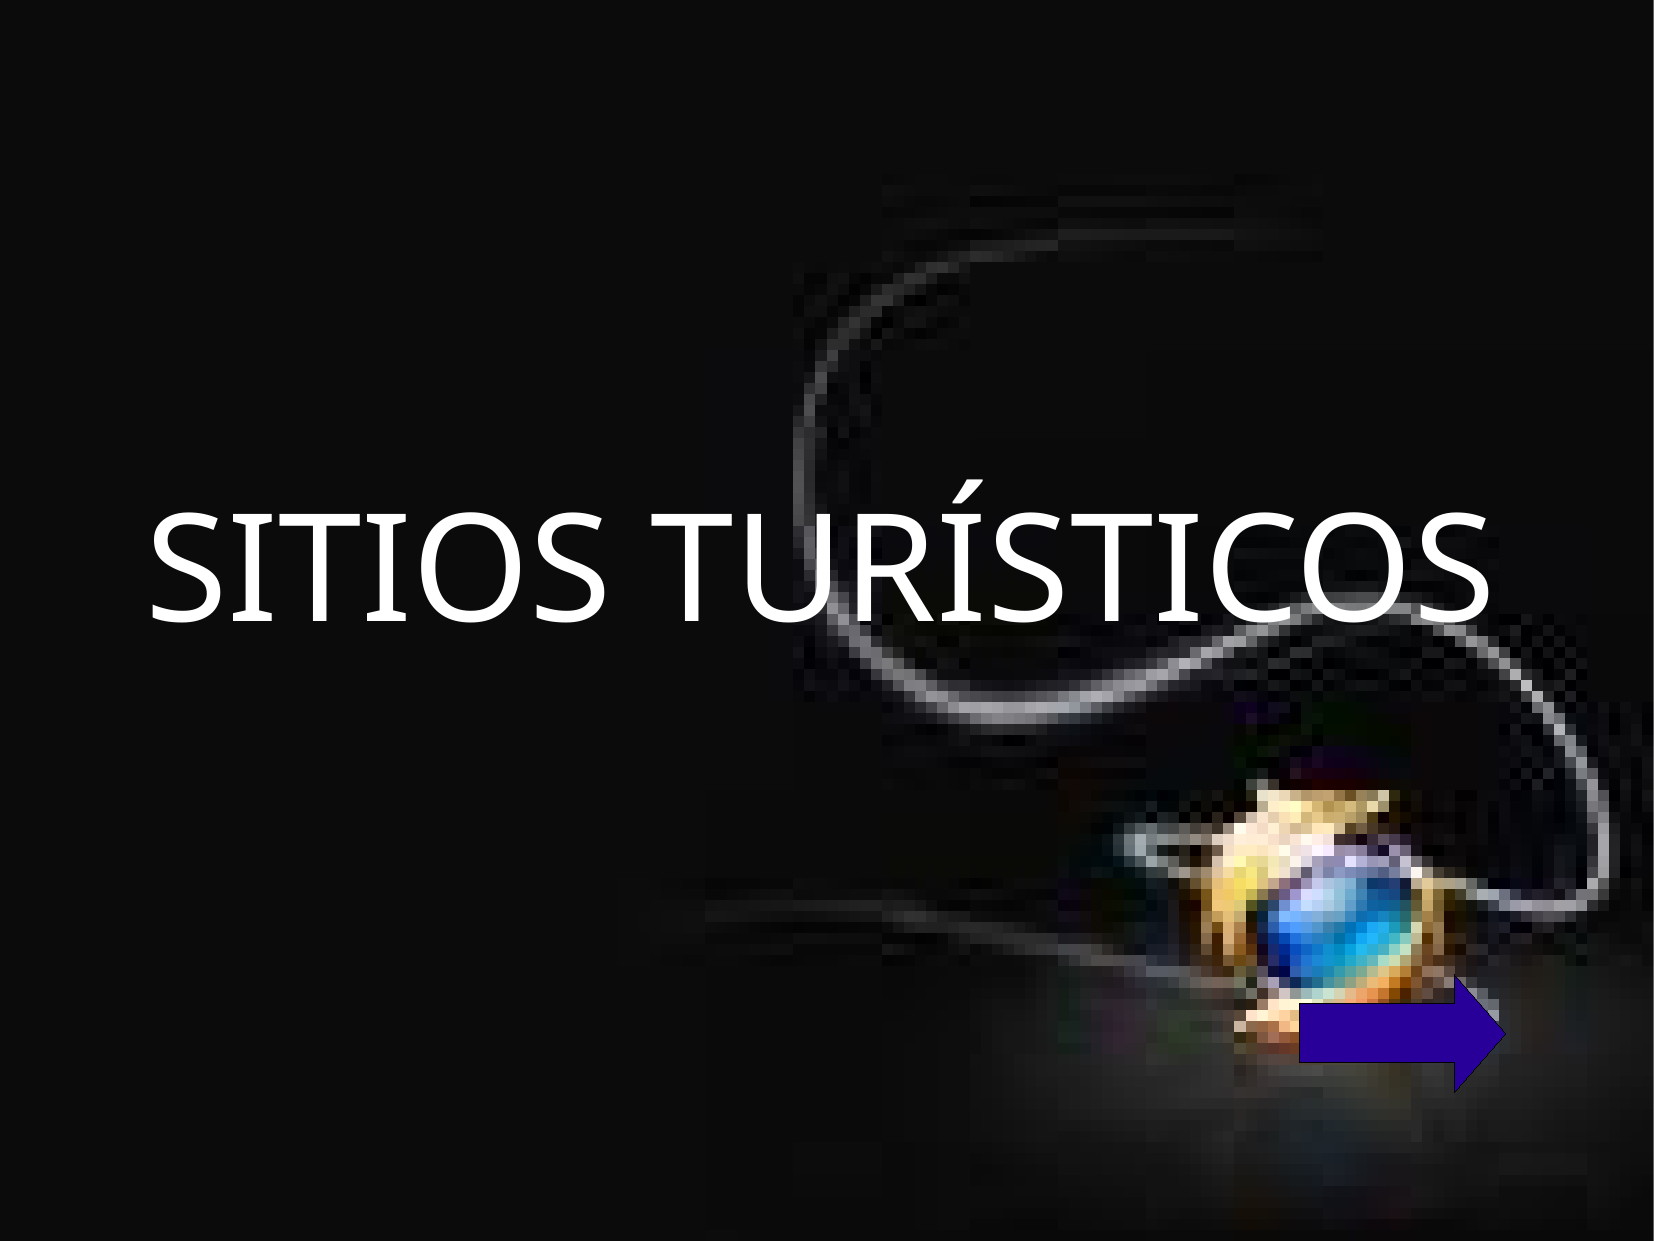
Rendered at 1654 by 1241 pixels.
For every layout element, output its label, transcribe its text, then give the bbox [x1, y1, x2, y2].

subtitle SITIOS TURÍSTICOS [76, 33, 1565, 1093]
text_box [1299, 974, 1506, 1093]
picture [0, 0, 1654, 1241]
